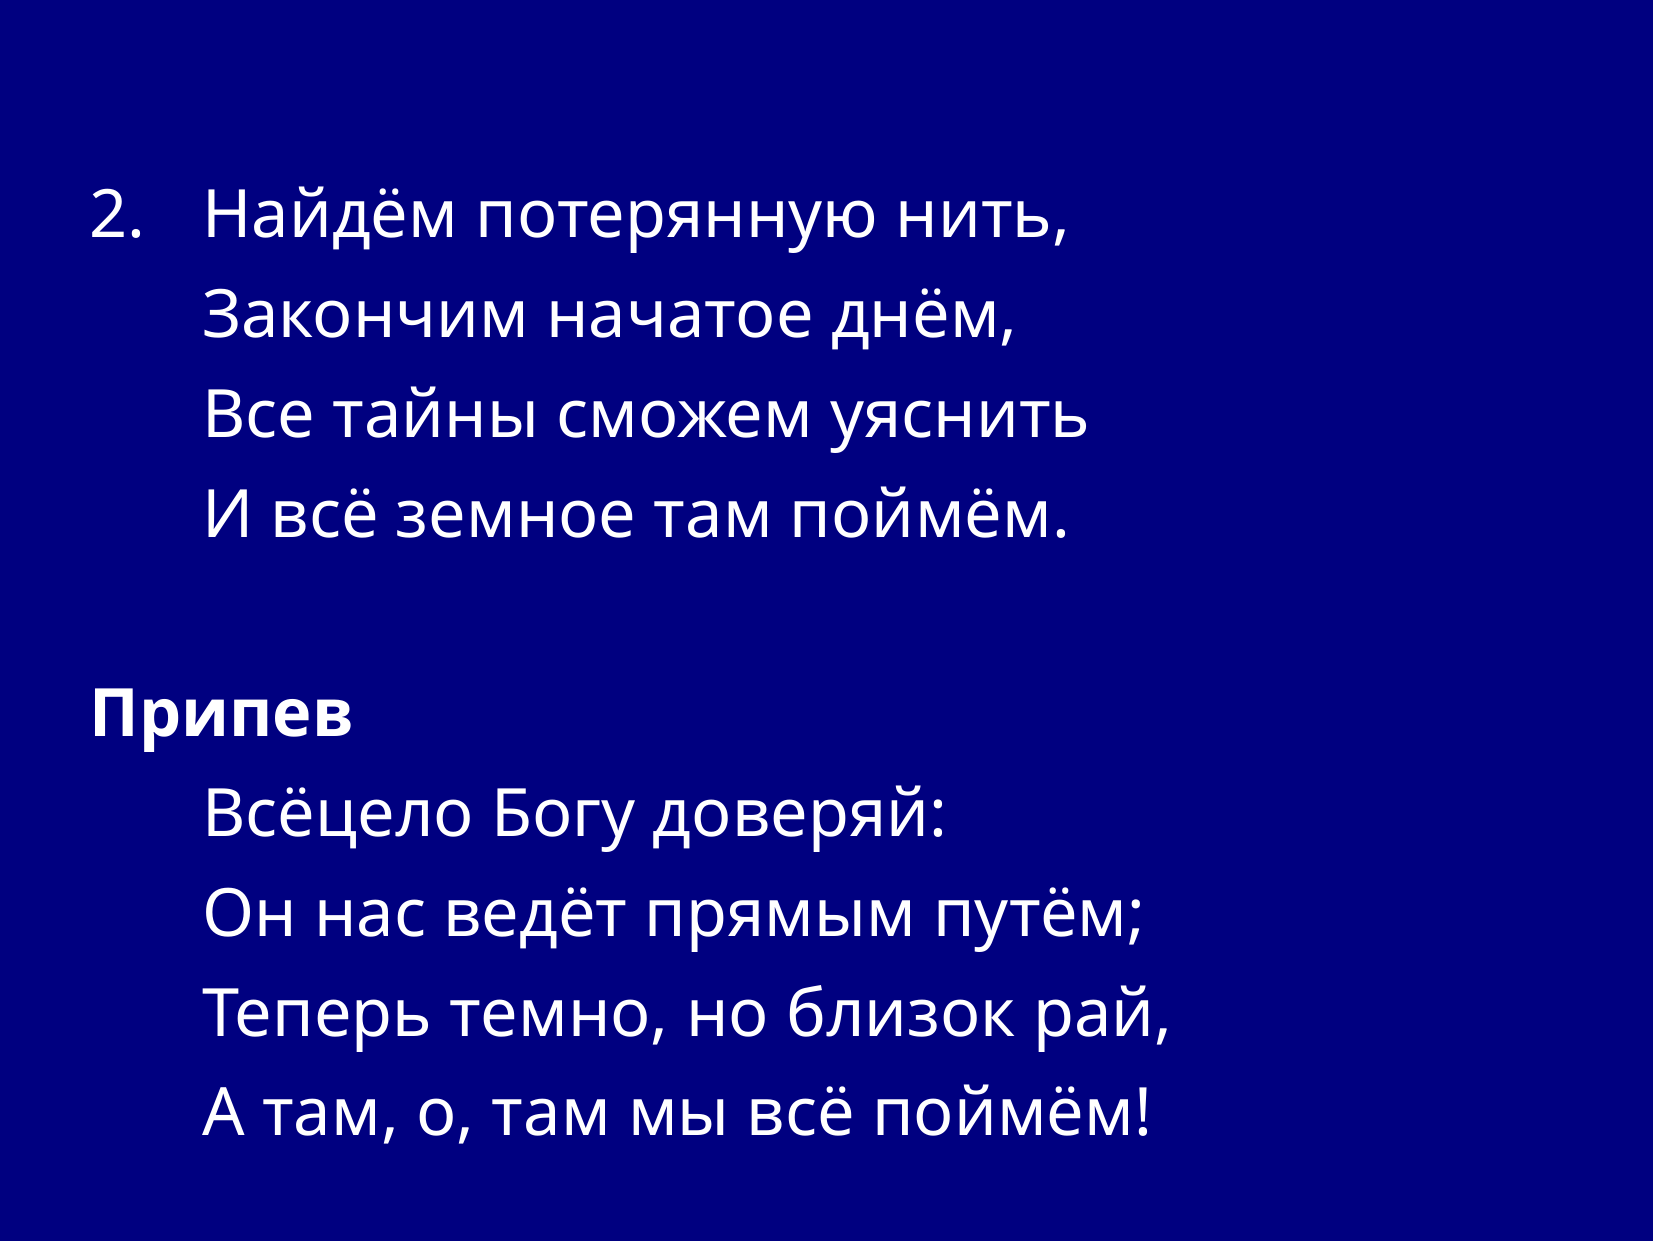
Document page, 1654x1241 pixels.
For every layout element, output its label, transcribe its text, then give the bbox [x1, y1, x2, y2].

text_box 2. Найдём потерянную нить, Закончим начатое днём, Все тайны сможем уяснить И всё земное там поймём. Припев Всёцело Богу доверяй: Он нас ведёт прямым путём; Теперь темно, но близок рай, А там, о, там мы всё поймём! [75, 150, 1576, 1163]
